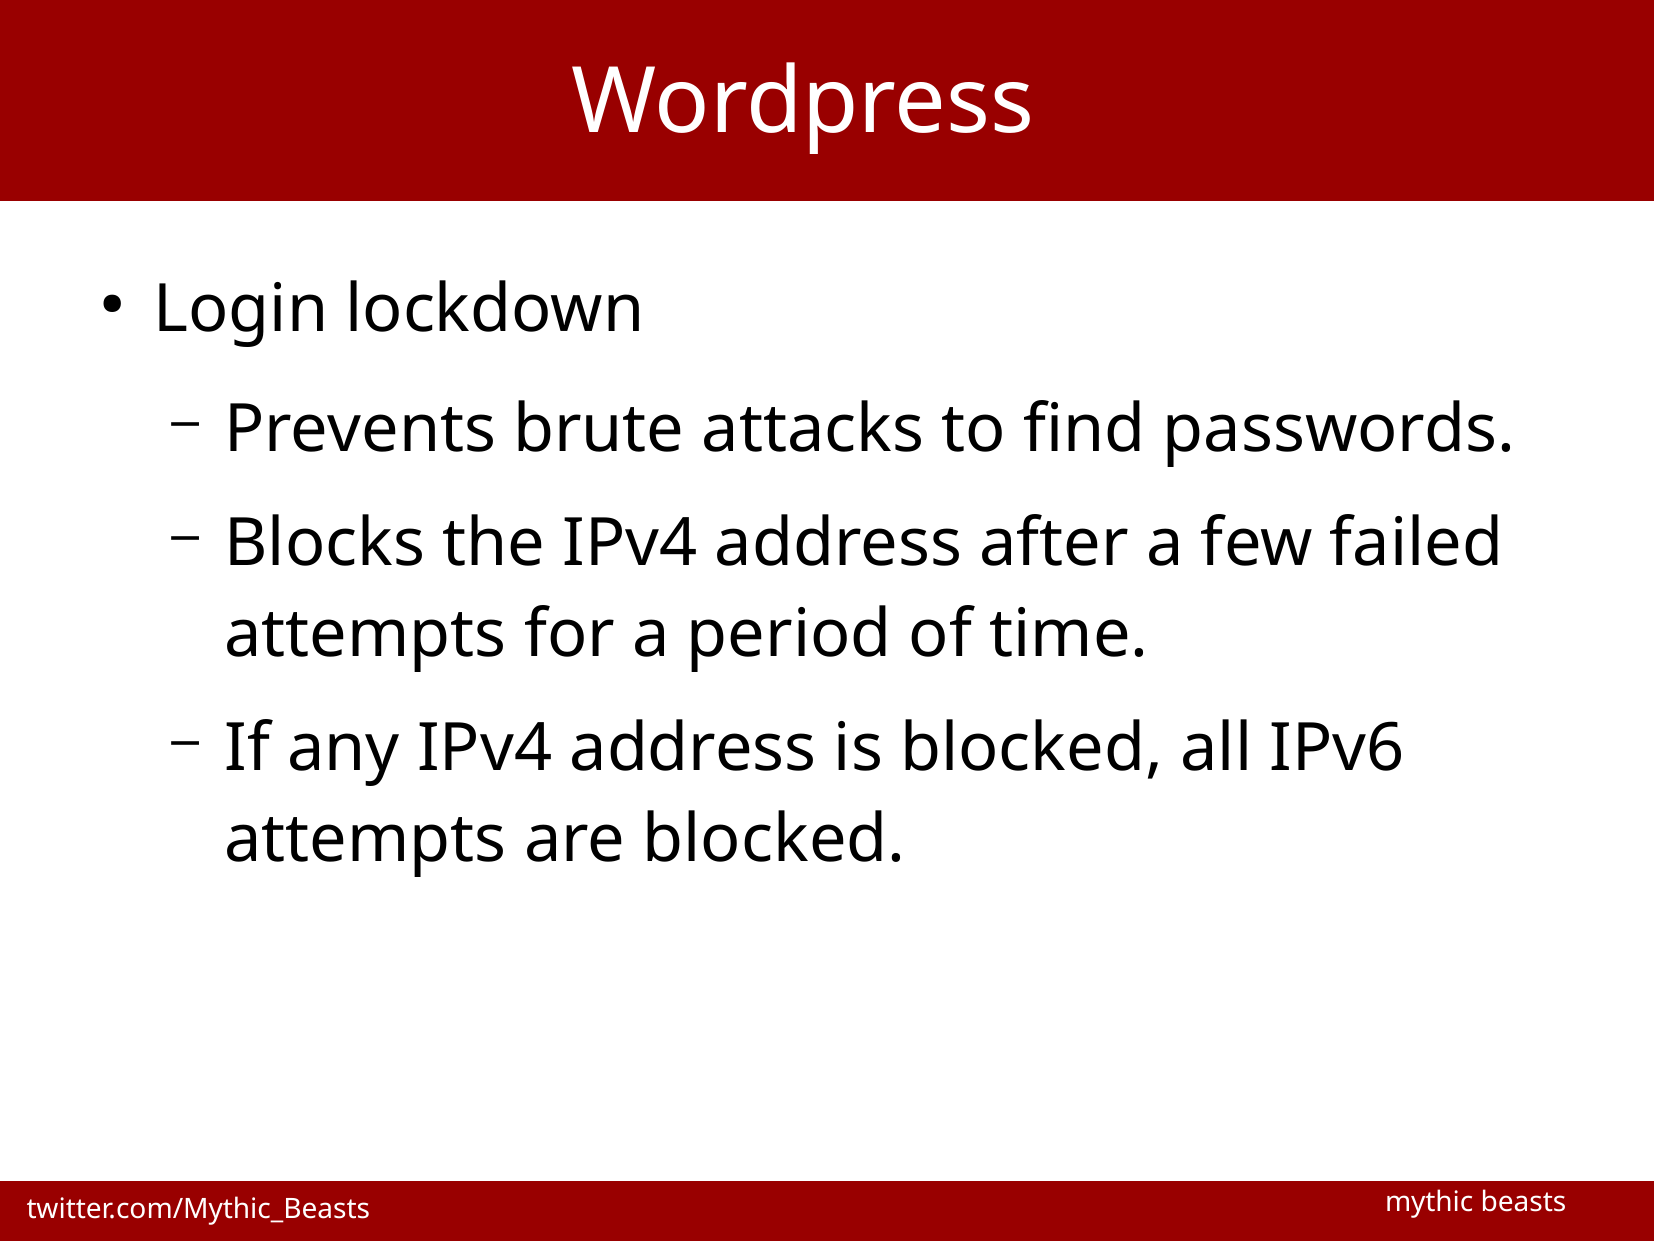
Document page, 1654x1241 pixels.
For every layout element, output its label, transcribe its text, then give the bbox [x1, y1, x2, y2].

list Login lockdown Prevents brute attacks to find passwords. Blocks the IPv4 address after a few failed attempts for a period of time. If any IPv4 address is blocked, all IPv6 attempts are blocked. [82, 259, 1571, 1063]
title Wordpress [59, 0, 1548, 201]
